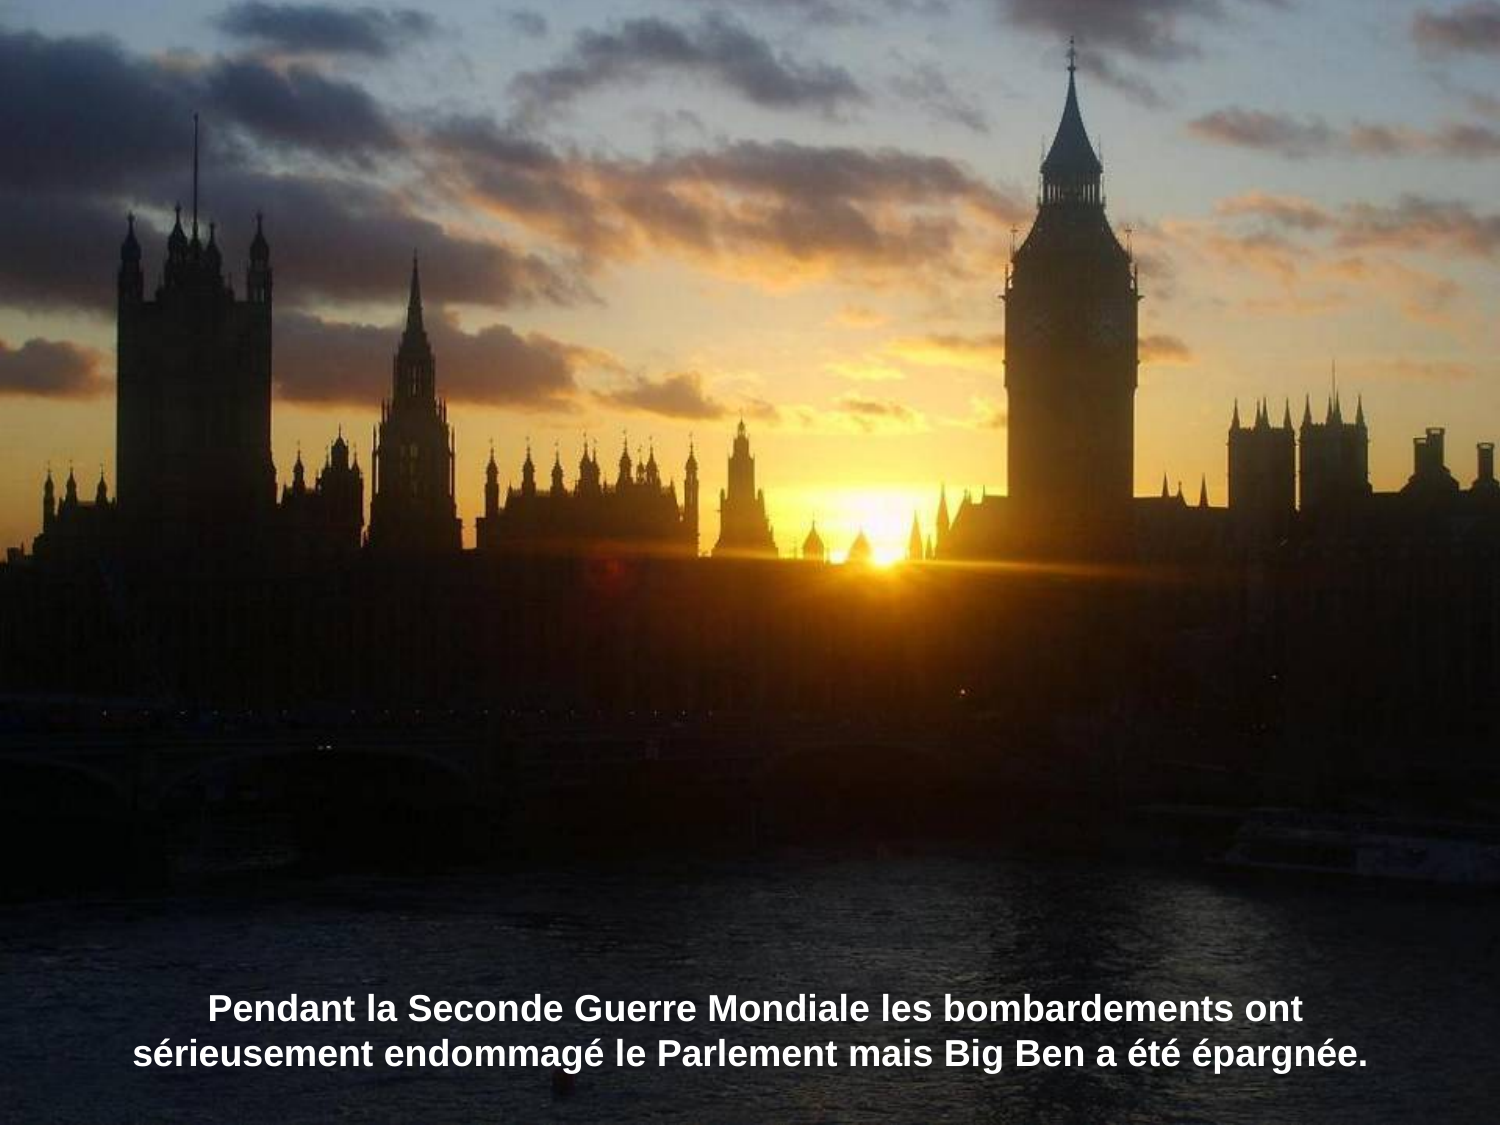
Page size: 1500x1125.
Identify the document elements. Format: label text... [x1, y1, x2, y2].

picture [0, 0, 1500, 1125]
text_box Pendant la Seconde Guerre Mondiale les bombardements ont sérieusement endommagé le Parlement mais Big Ben a été épargnée. [112, 976, 1400, 1082]
